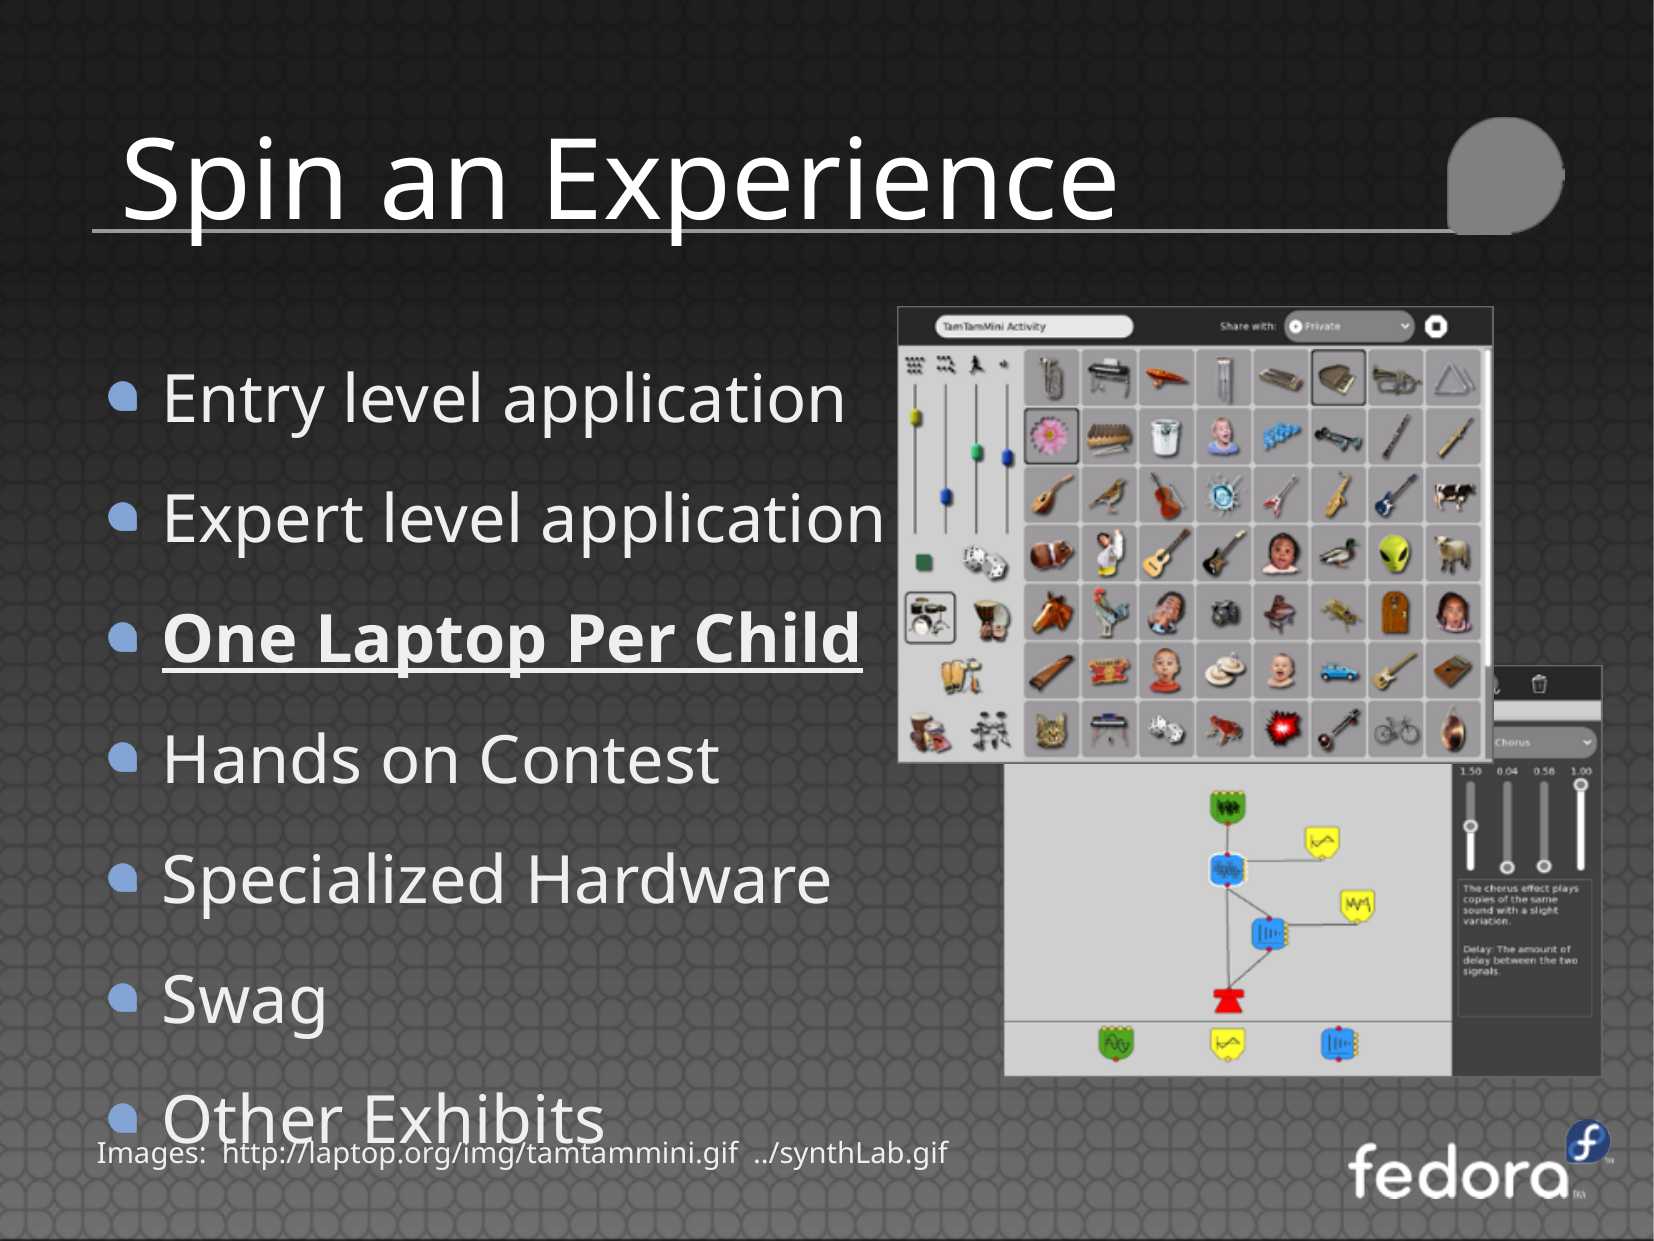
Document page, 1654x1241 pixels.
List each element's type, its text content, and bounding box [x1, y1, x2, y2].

list Entry level application Expert level application One Laptop Per Child Hands on Contest Specialized Hardware Swag Other Exhibits [90, 230, 1492, 1060]
title Spin an Experience [120, 100, 1451, 251]
text_box Images: http://laptop.org/img/tamtammini.gif ../synthLab.gif [82, 1125, 1014, 1184]
picture [0, 0, 1654, 1241]
